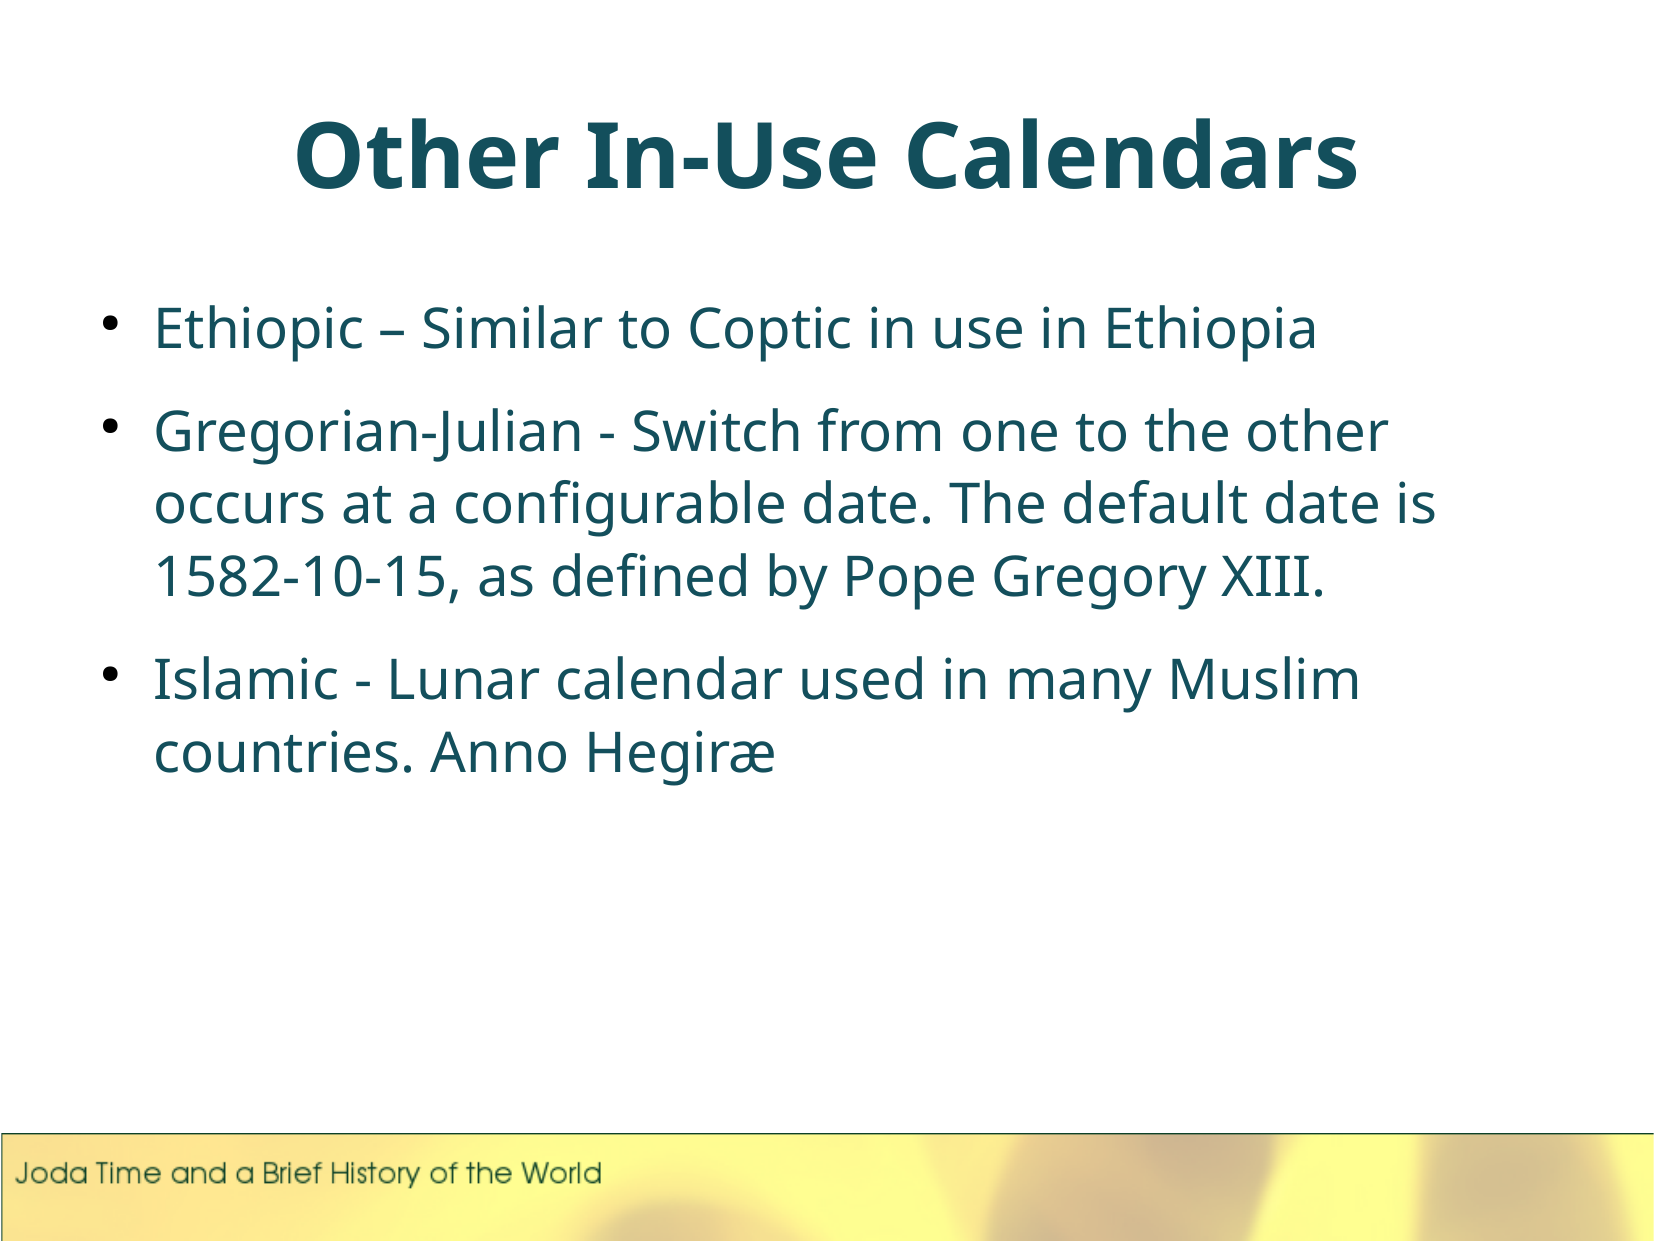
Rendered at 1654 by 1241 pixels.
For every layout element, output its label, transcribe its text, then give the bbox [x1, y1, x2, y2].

title Other In-Use Calendars [82, 49, 1571, 257]
picture [1, 1133, 1654, 1241]
list Ethiopic – Similar to Coptic in use in Ethiopia Gregorian-Julian - Switch from one to the other occurs at a configurable date. The default date is 1582-10-15, as defined by Pope Gregory XIII. Islamic - Lunar calendar used in many Muslim countries. Anno Hegiræ [82, 290, 1571, 1109]
